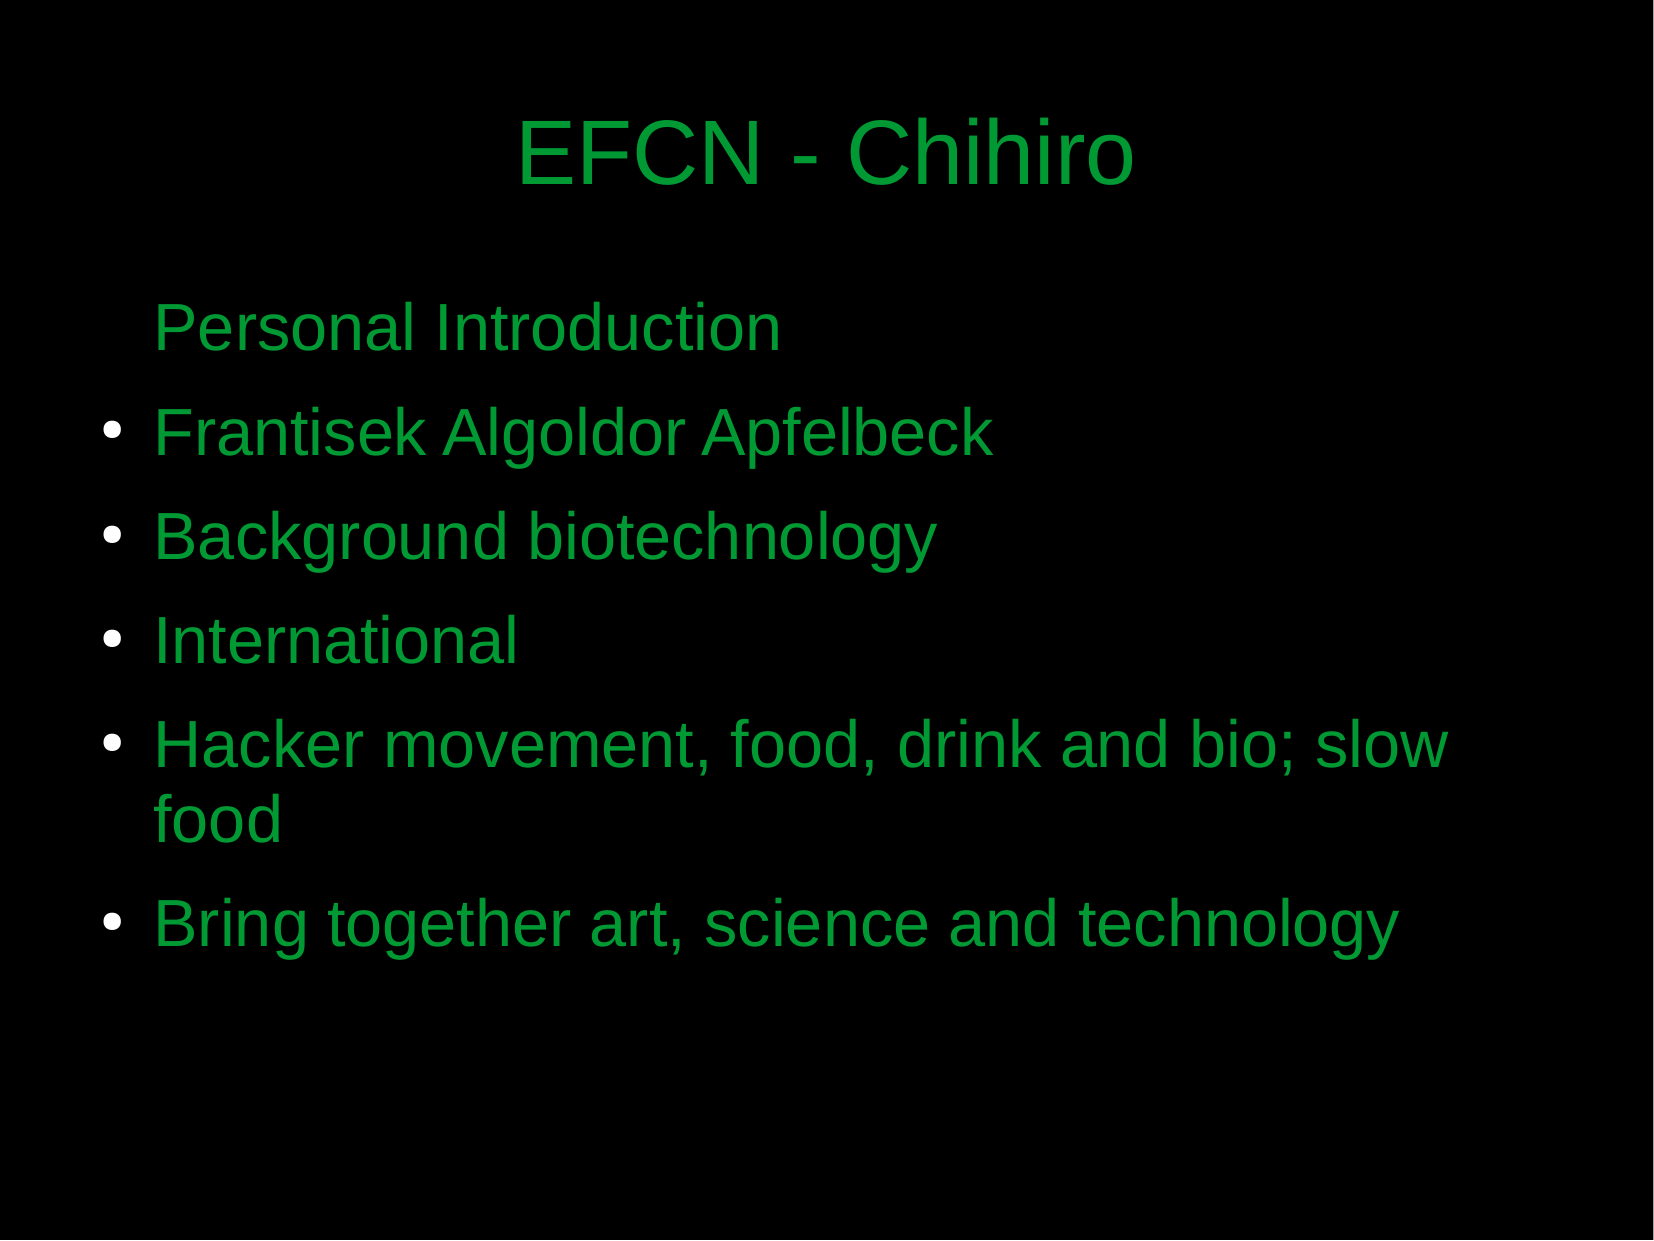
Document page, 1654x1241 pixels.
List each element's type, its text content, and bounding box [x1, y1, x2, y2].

title EFCN - Chihiro [82, 49, 1571, 257]
list Personal Introduction Frantisek Algoldor Apfelbeck Background biotechnology International Hacker movement, food, drink and bio; slow food Bring together art, science and technology [82, 290, 1571, 1010]
